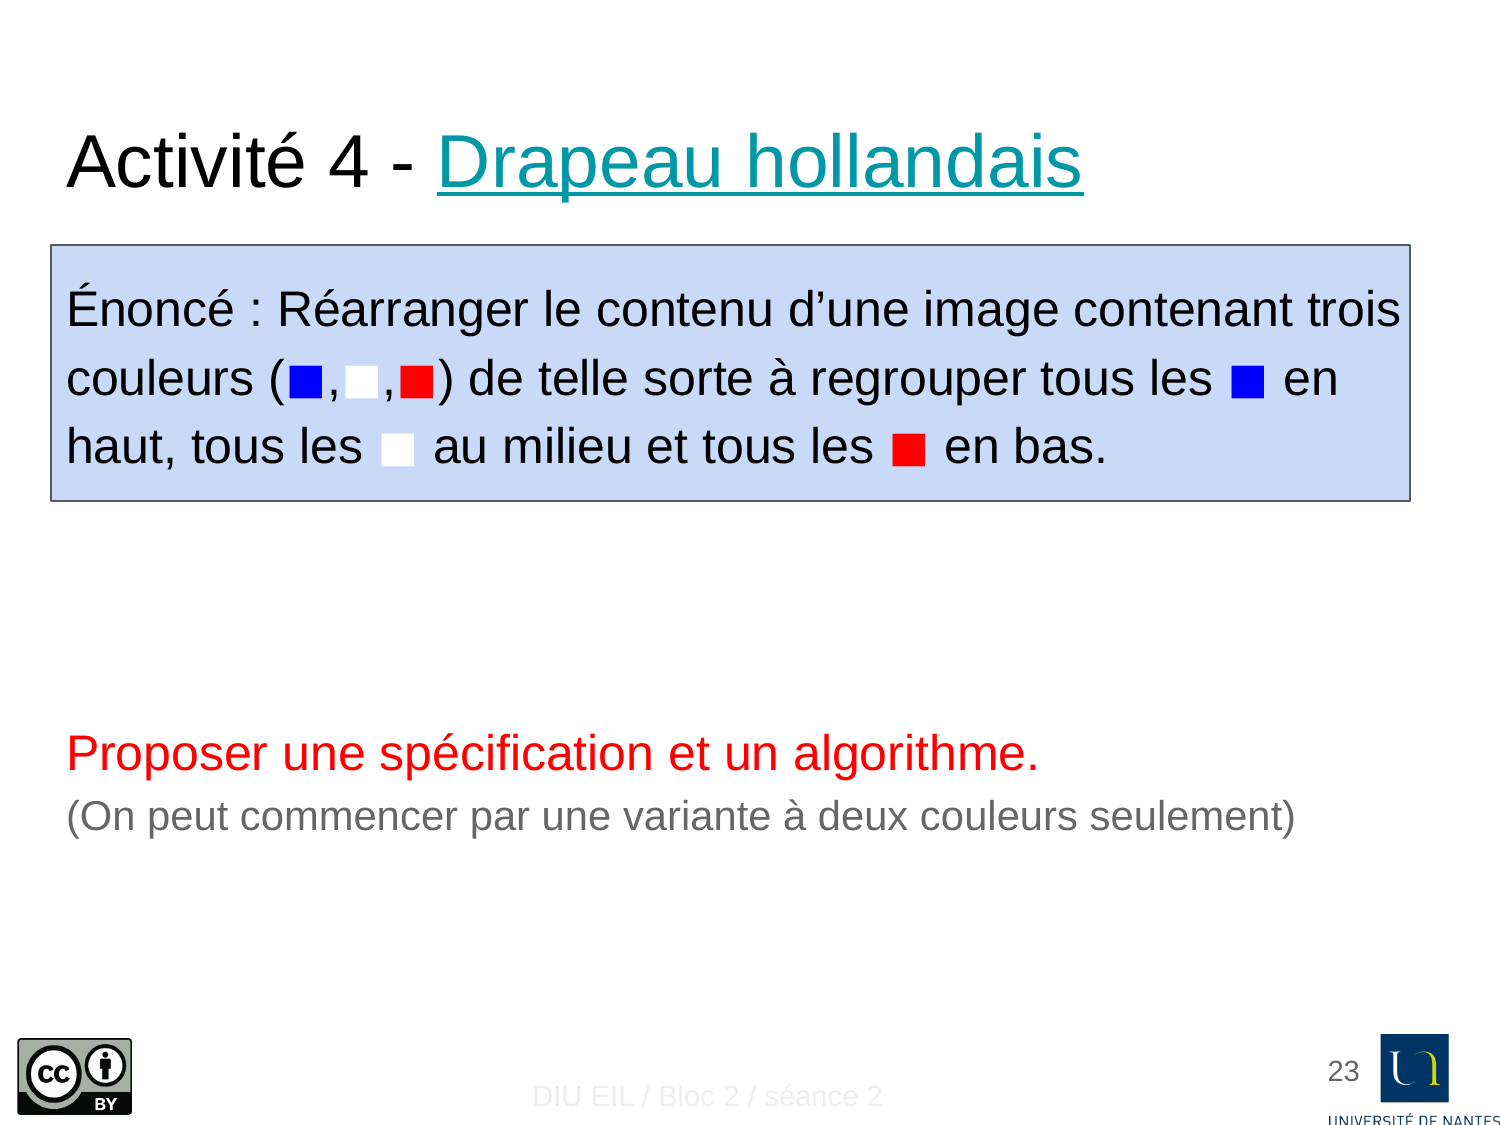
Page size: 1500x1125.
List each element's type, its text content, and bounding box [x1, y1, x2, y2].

picture [17, 1038, 132, 1115]
list Énoncé : Réarranger le contenu d’une image contenant trois couleurs (◼️,◼️,◼️) de telle sorte à regrouper tous les ◼️ en haut, tous les ◼️ au milieu et tous les ◼️ en bas. Proposer une spécification et un algorithme. (On peut commencer par une variante à deux couleurs seulement) [51, 252, 1449, 1064]
text_box [51, 245, 1410, 252]
picture [1329, 1034, 1500, 1125]
slide_number <numéro> [1284, 1038, 1375, 1102]
title Activité 4 - Drapeau hollandais [51, 97, 1449, 223]
